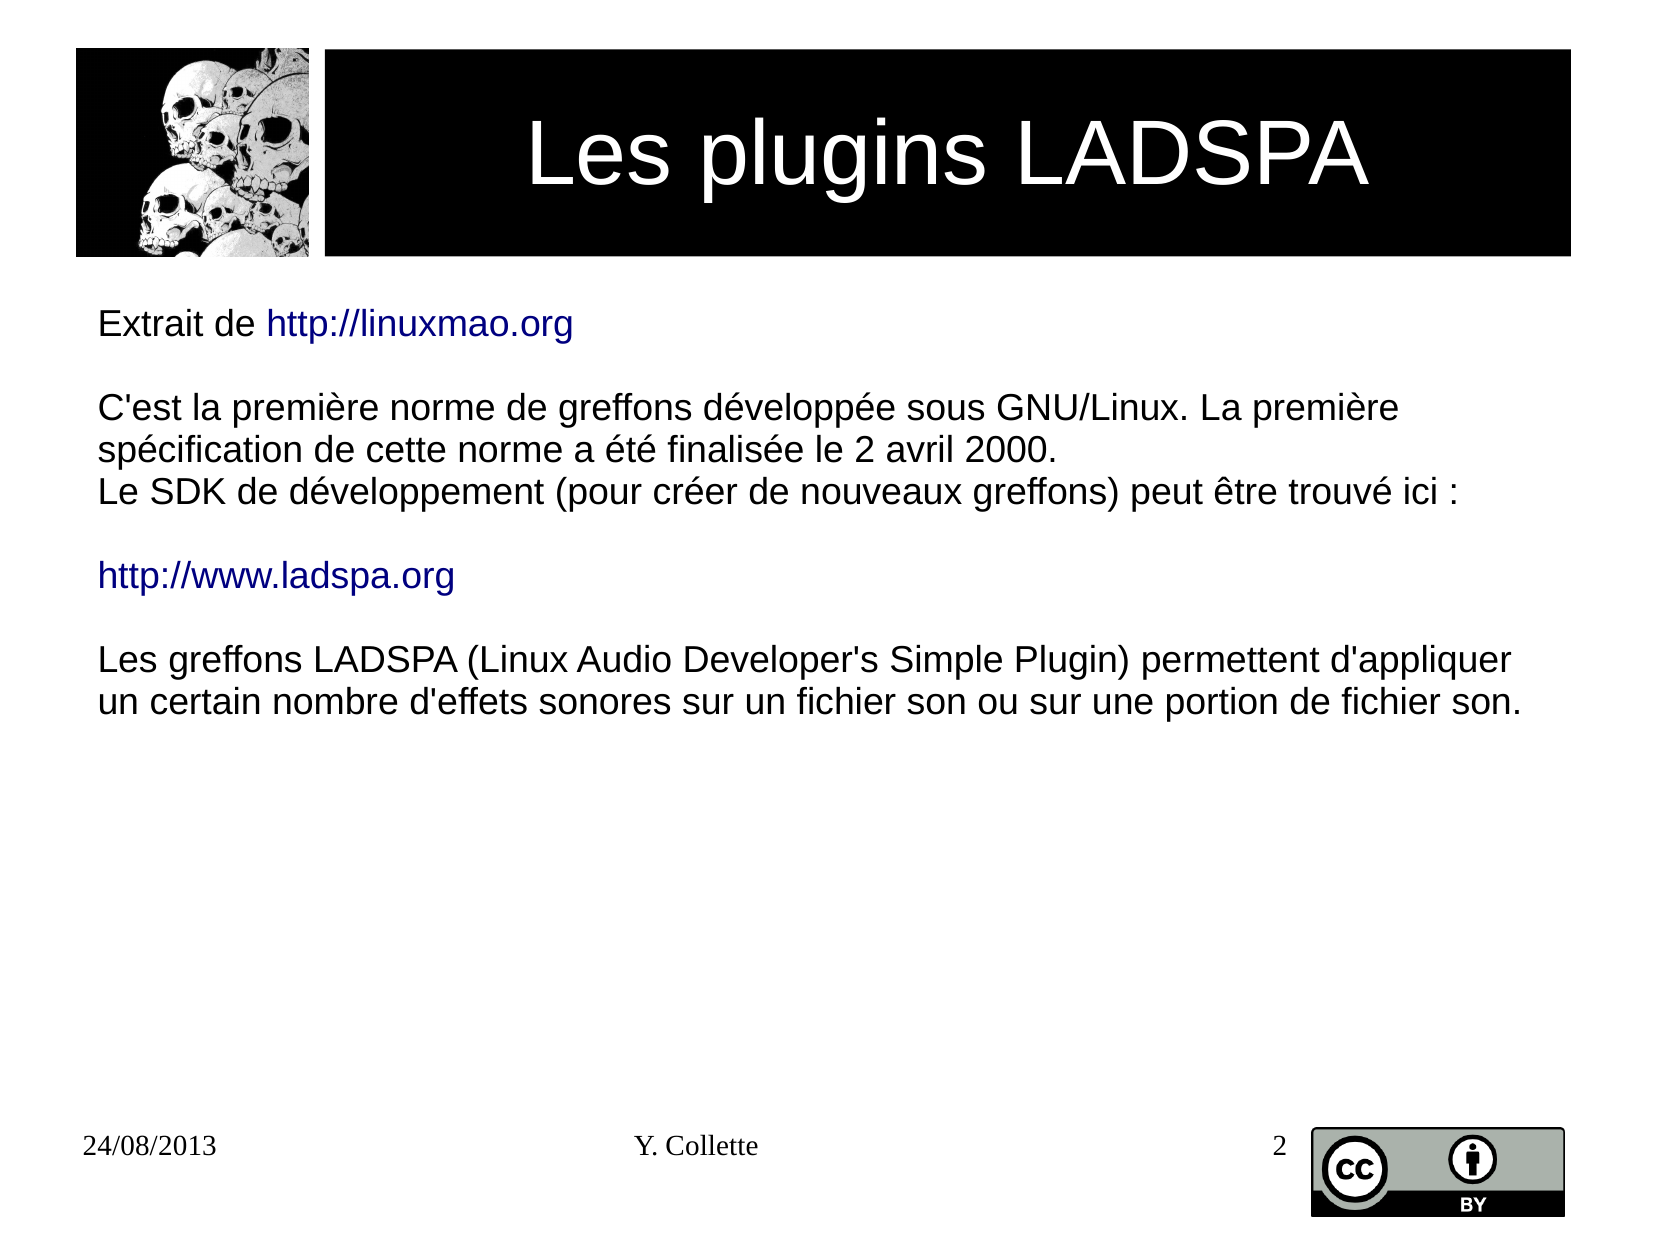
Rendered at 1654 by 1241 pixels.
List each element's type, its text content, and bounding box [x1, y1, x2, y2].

picture [1311, 1127, 1565, 1217]
text_box Extrait de http://linuxmao.org C'est la première norme de greffons développée sous GNU/Linux. La première spécification de cette norme a été finalisée le 2 avril 2000. Le SDK de développement (pour créer de nouveaux greffons) peut être trouvé ici : http://www.ladspa.org Les greffons LADSPA (Linux Audio Developer's Simple Plugin) permettent d'appliquer un certain nombre d'effets sonores sur un fichier son ou sur une portion de fichier son. [82, 295, 1571, 730]
title Les plugins LADSPA [324, 49, 1571, 257]
picture [76, 48, 309, 257]
